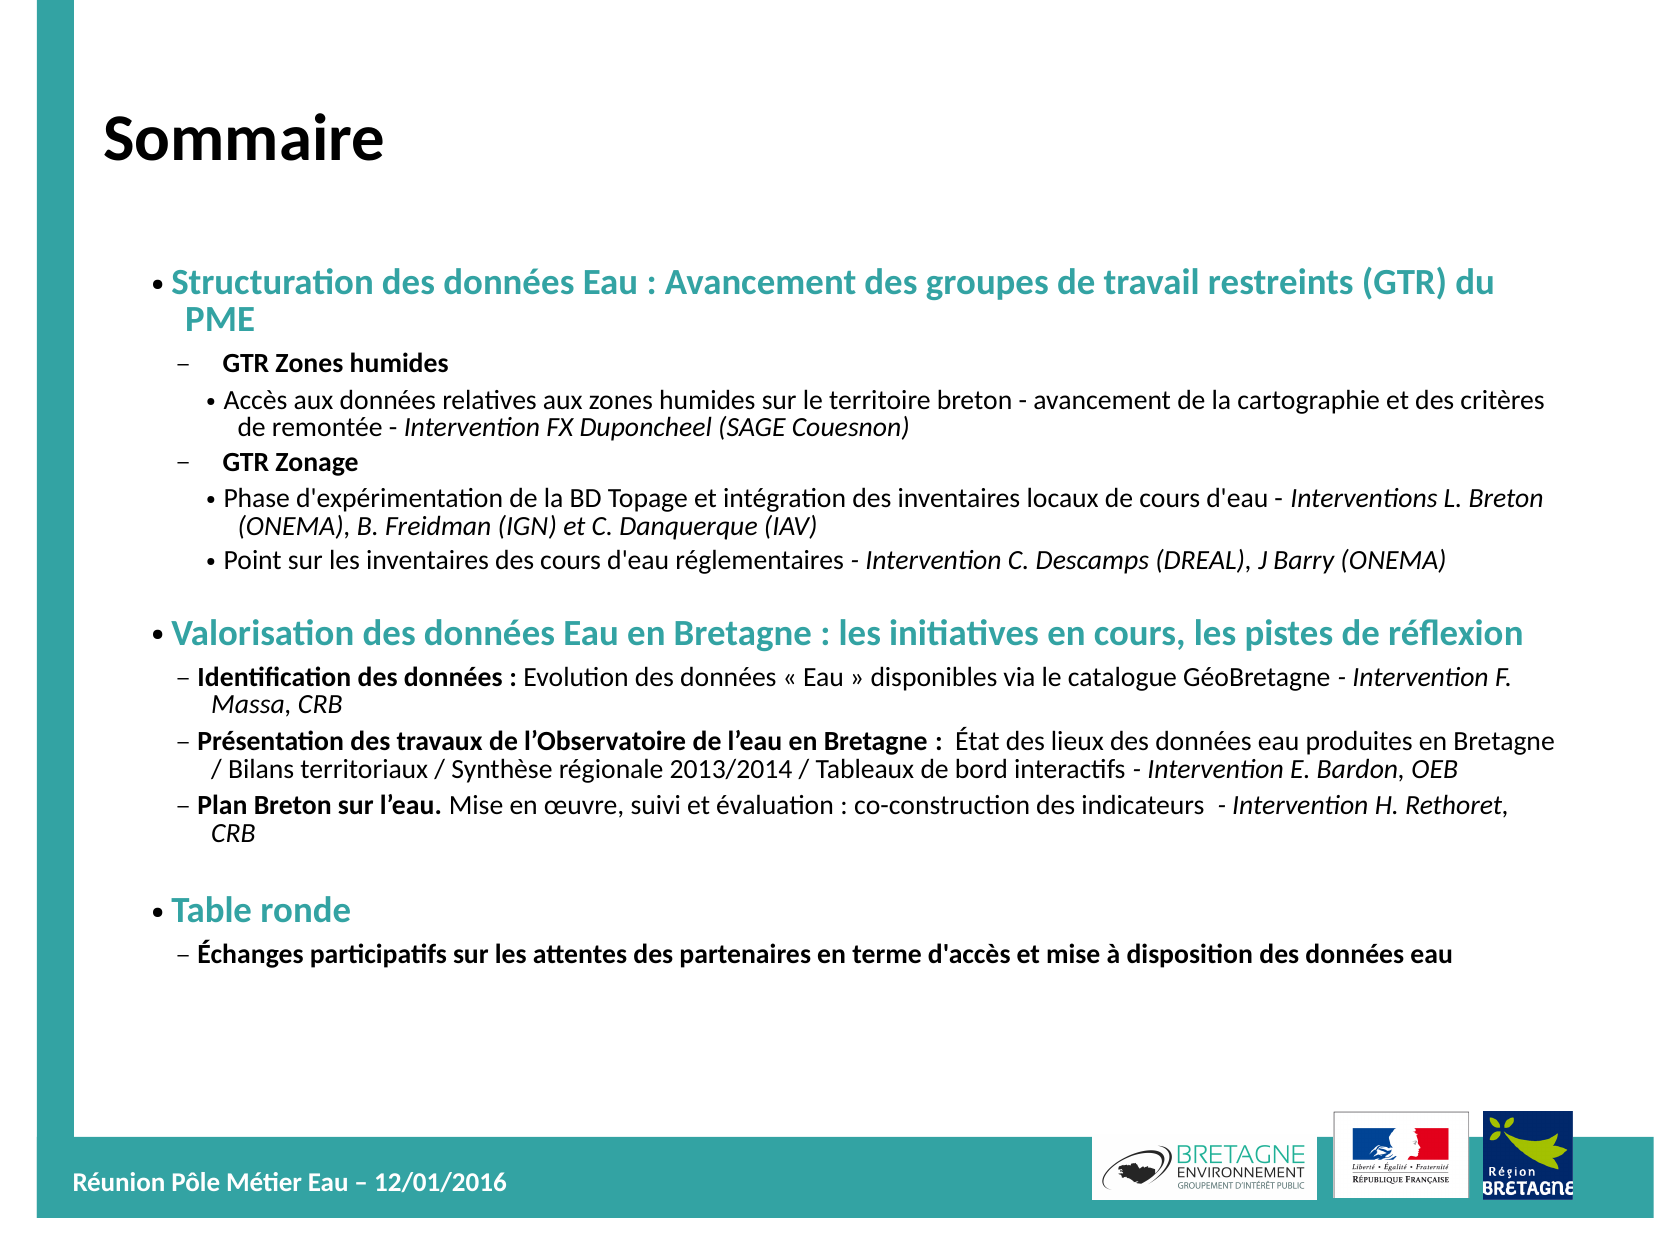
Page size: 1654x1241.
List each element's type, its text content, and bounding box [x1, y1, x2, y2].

picture [1333, 1111, 1470, 1198]
title Sommaire [103, 60, 1571, 229]
picture [1092, 1134, 1317, 1200]
list Structuration des données Eau : Avancement des groupes de travail restreints (GTR) du PME GTR Zones humides Accès aux données relatives aux zones humides sur le territoire breton - avancement de la cartographie et des critères de remontée - Intervention FX Duponcheel (SAGE Couesnon) GTR Zonage Phase d'expérimentation de la BD Topage et intégration des inventaires locaux de cours d'eau - Interventions L. Breton (ONEMA), B. Freidman (IGN) et C. Danquerque (IAV) Point sur les inventaires des cours d'eau réglementaires - Intervention C. Descamps (DREAL), J Barry (ONEMA) Valorisation des données Eau en Bretagne : les initiatives en cours, les pistes de réflexion Identification des données : Evolution des données « Eau » disponibles via le catalogue GéoBretagne - Intervention F. Massa, CRB Présentation des travaux de l’Observatoire de l’eau en Bretagne : État des lieux des données eau produites en Bretagne / Bilans territoriaux / Synthèse régionale 2013/2014 / Tableaux de bord interactifs - Intervention E. Bardon, OEB Plan Breton sur l’eau. Mise en œuvre, suivi et évaluation : co-construction des indicateurs - Intervention H. Rethoret, CRB Table ronde Échanges participatifs sur les attentes des partenaires en terme d'accès et mise à disposition des données eau [103, 228, 1559, 1032]
picture [1483, 1111, 1573, 1200]
